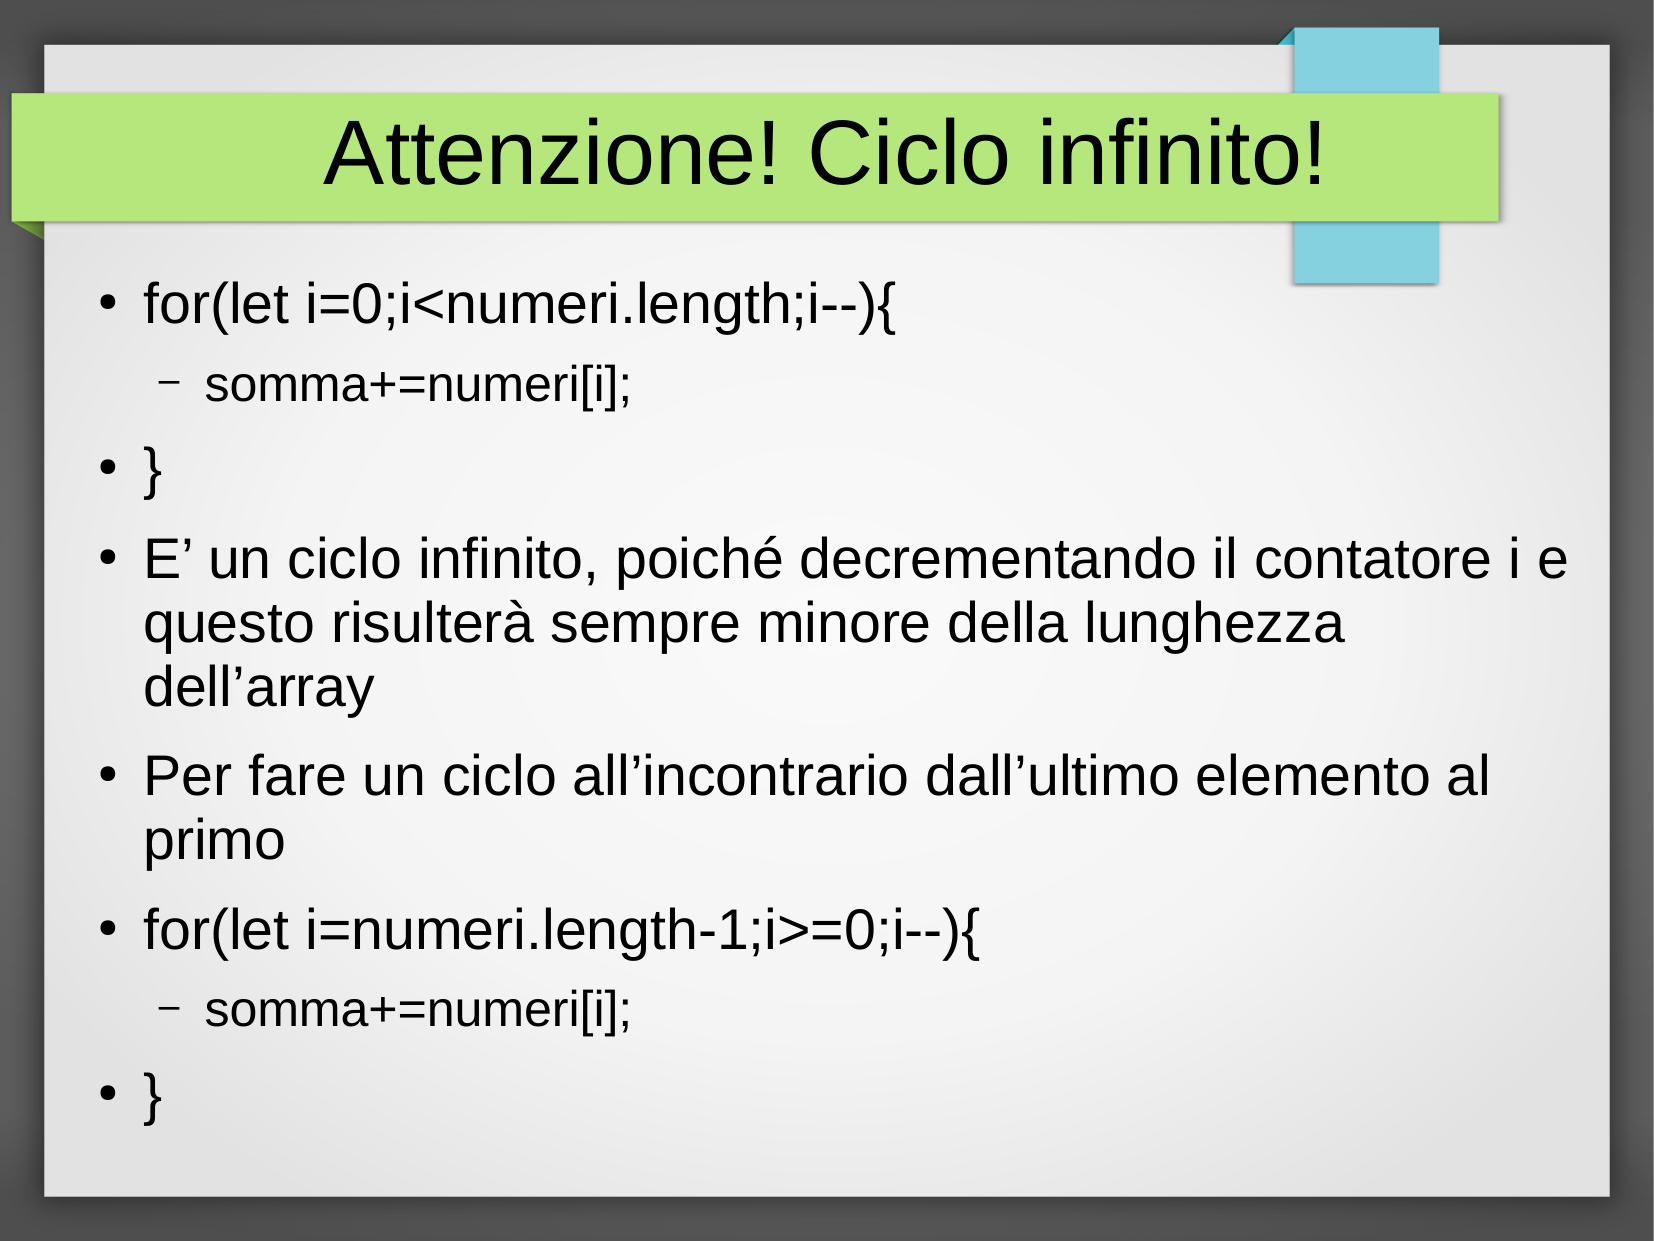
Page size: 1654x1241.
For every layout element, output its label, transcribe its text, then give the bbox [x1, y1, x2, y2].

list for(let i=0;i<numeri.length;i--){ somma+=numeri[i]; } E’ un ciclo infinito, poiché decrementando il contatore i e questo risulterà sempre minore della lunghezza dell’array Per fare un ciclo all’incontrario dall’ultimo elemento al primo for(let i=numeri.length-1;i>=0;i--){ somma+=numeri[i]; } [82, 271, 1571, 1134]
picture [0, 0, 1654, 1241]
title Attenzione! Ciclo infinito! [82, 49, 1571, 257]
